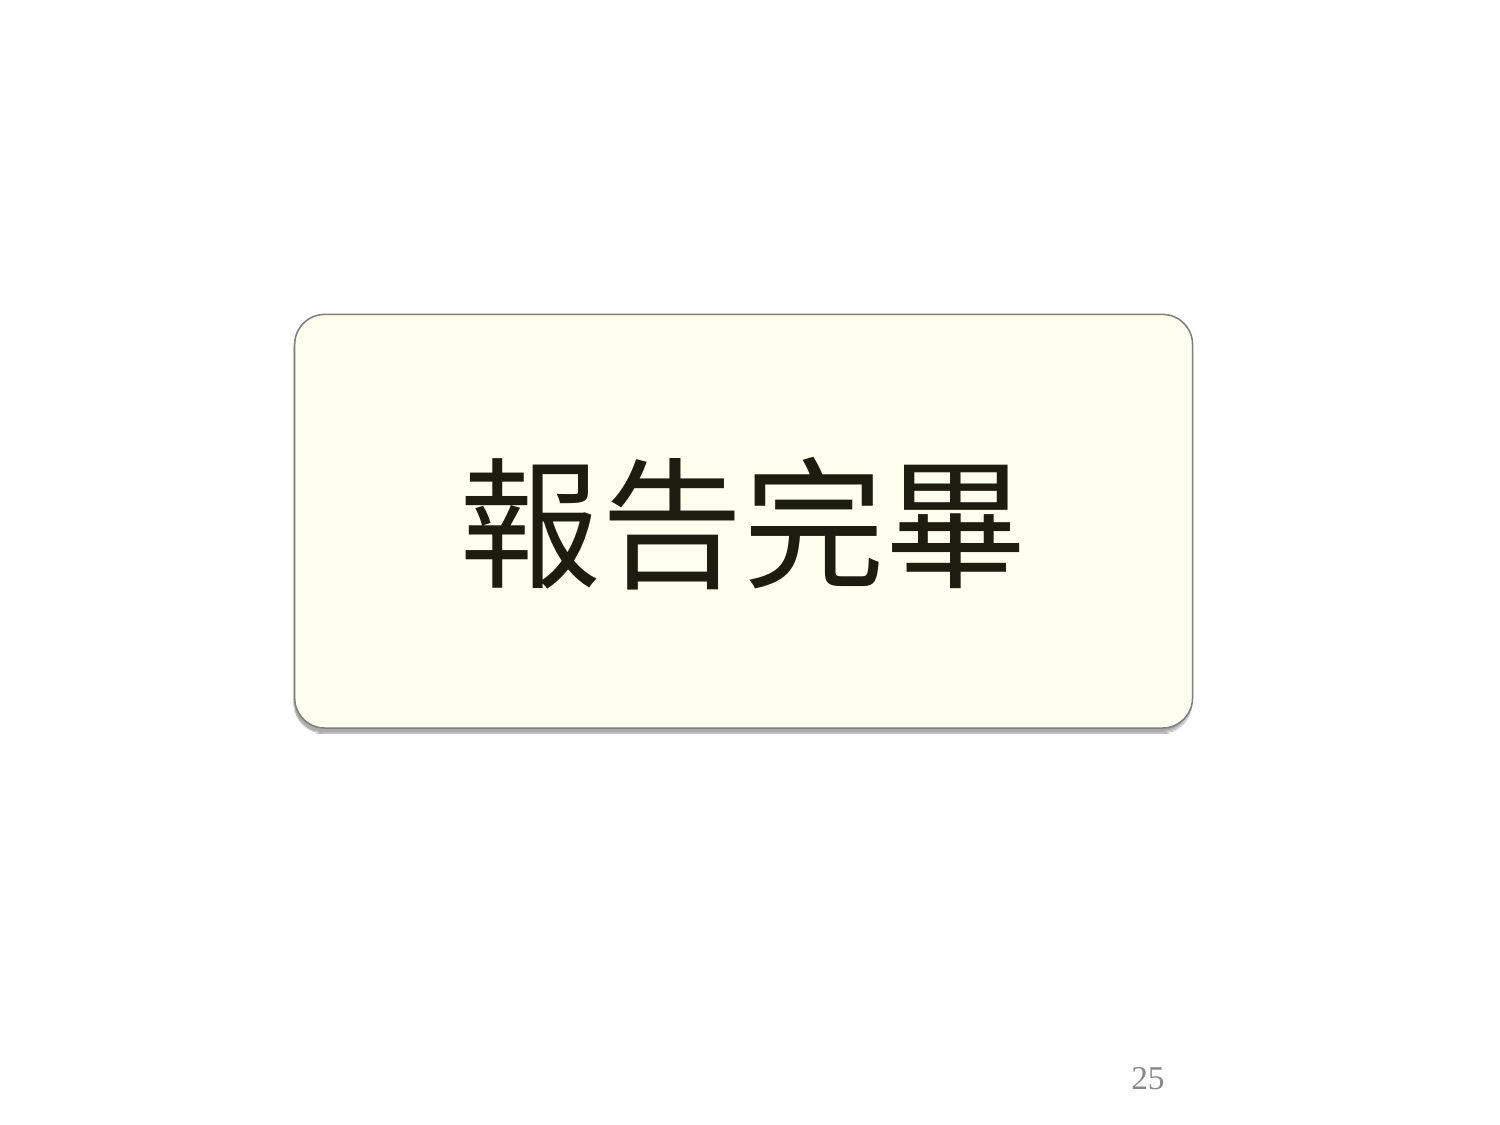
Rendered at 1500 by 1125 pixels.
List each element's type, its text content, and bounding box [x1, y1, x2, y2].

text_box 25 [1116, 1046, 1467, 1107]
text_box 報告完畢 [294, 314, 1193, 729]
